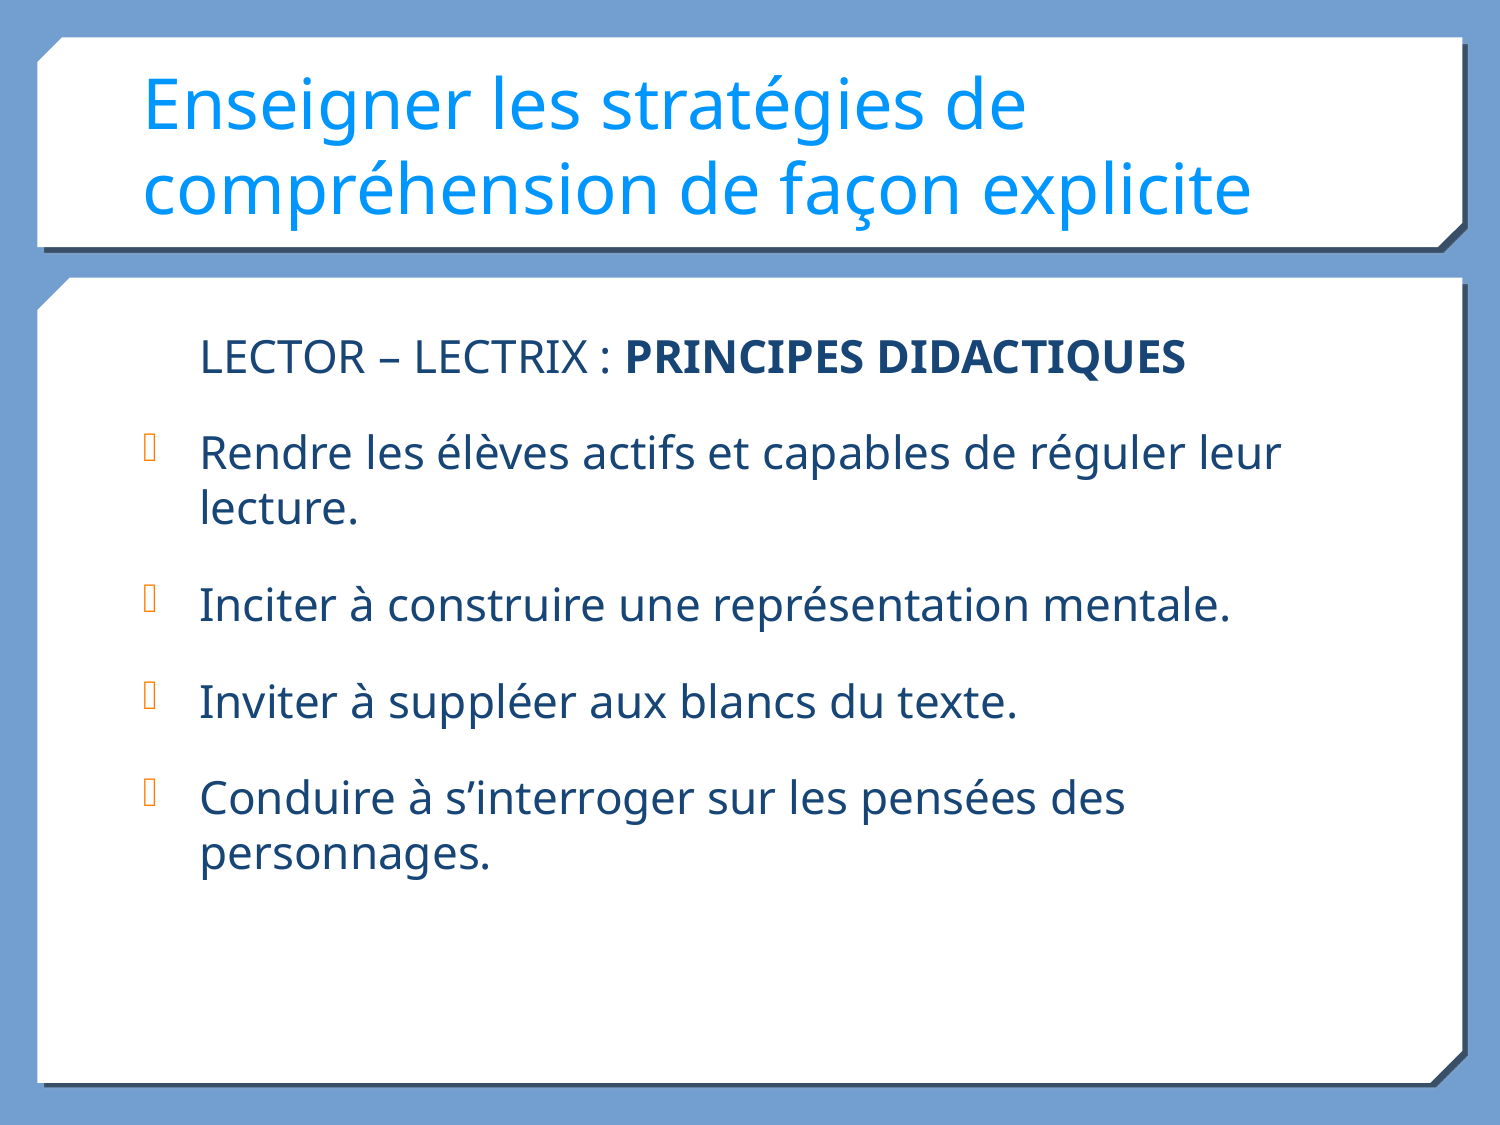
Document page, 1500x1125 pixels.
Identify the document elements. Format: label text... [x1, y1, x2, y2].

title Enseigner les stratégies de compréhension de façon explicite [127, 48, 1372, 236]
list LECTOR – LECTRIX : PRINCIPES DIDACTIQUES Rendre les élèves actifs et capables de réguler leur lecture. Inciter à construire une représentation mentale. Inviter à suppléer aux blancs du texte. Conduire à s’interroger sur les pensées des personnages. [127, 319, 1372, 978]
